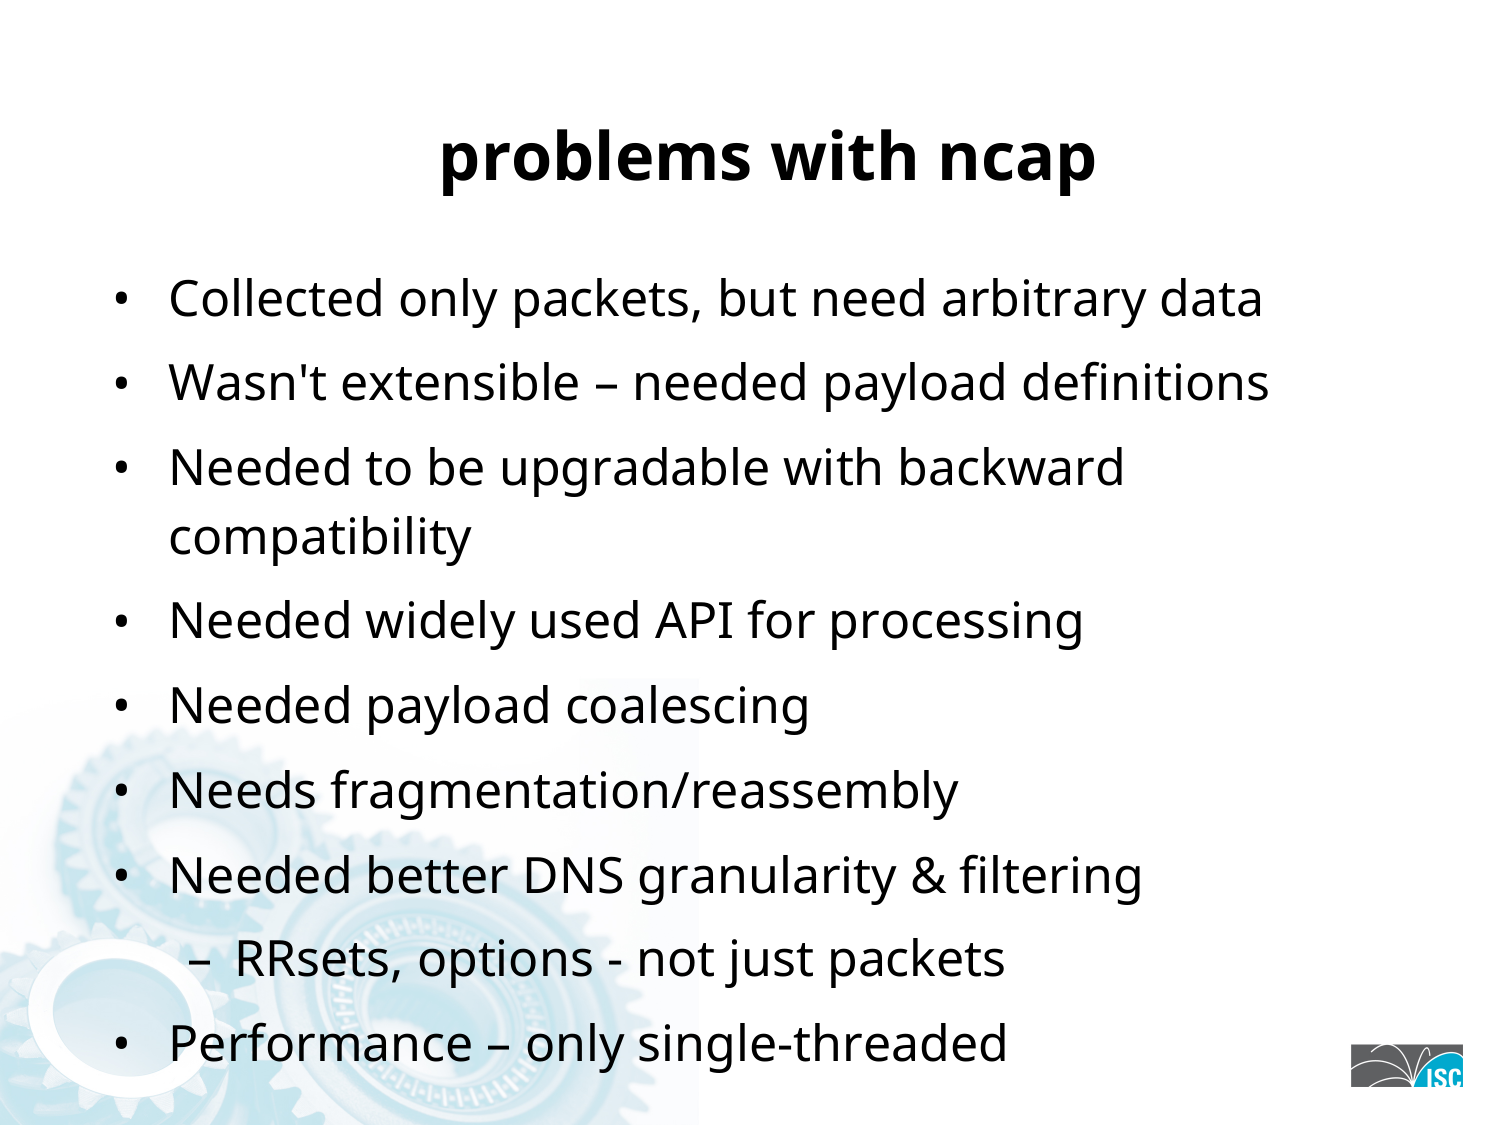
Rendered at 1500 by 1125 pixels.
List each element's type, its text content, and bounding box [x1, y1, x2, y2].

title problems with ncap [112, 47, 1426, 263]
list Collected only packets, but need arbitrary data Wasn't extensible – needed payload definitions Needed to be upgradable with backward compatibility Needed widely used API for processing Needed payload coalescing Needs fragmentation/reassembly Needed better DNS granularity & filtering RRsets, options - not just packets Performance – only single-threaded [112, 262, 1355, 1013]
picture [0, 0, 1500, 1125]
